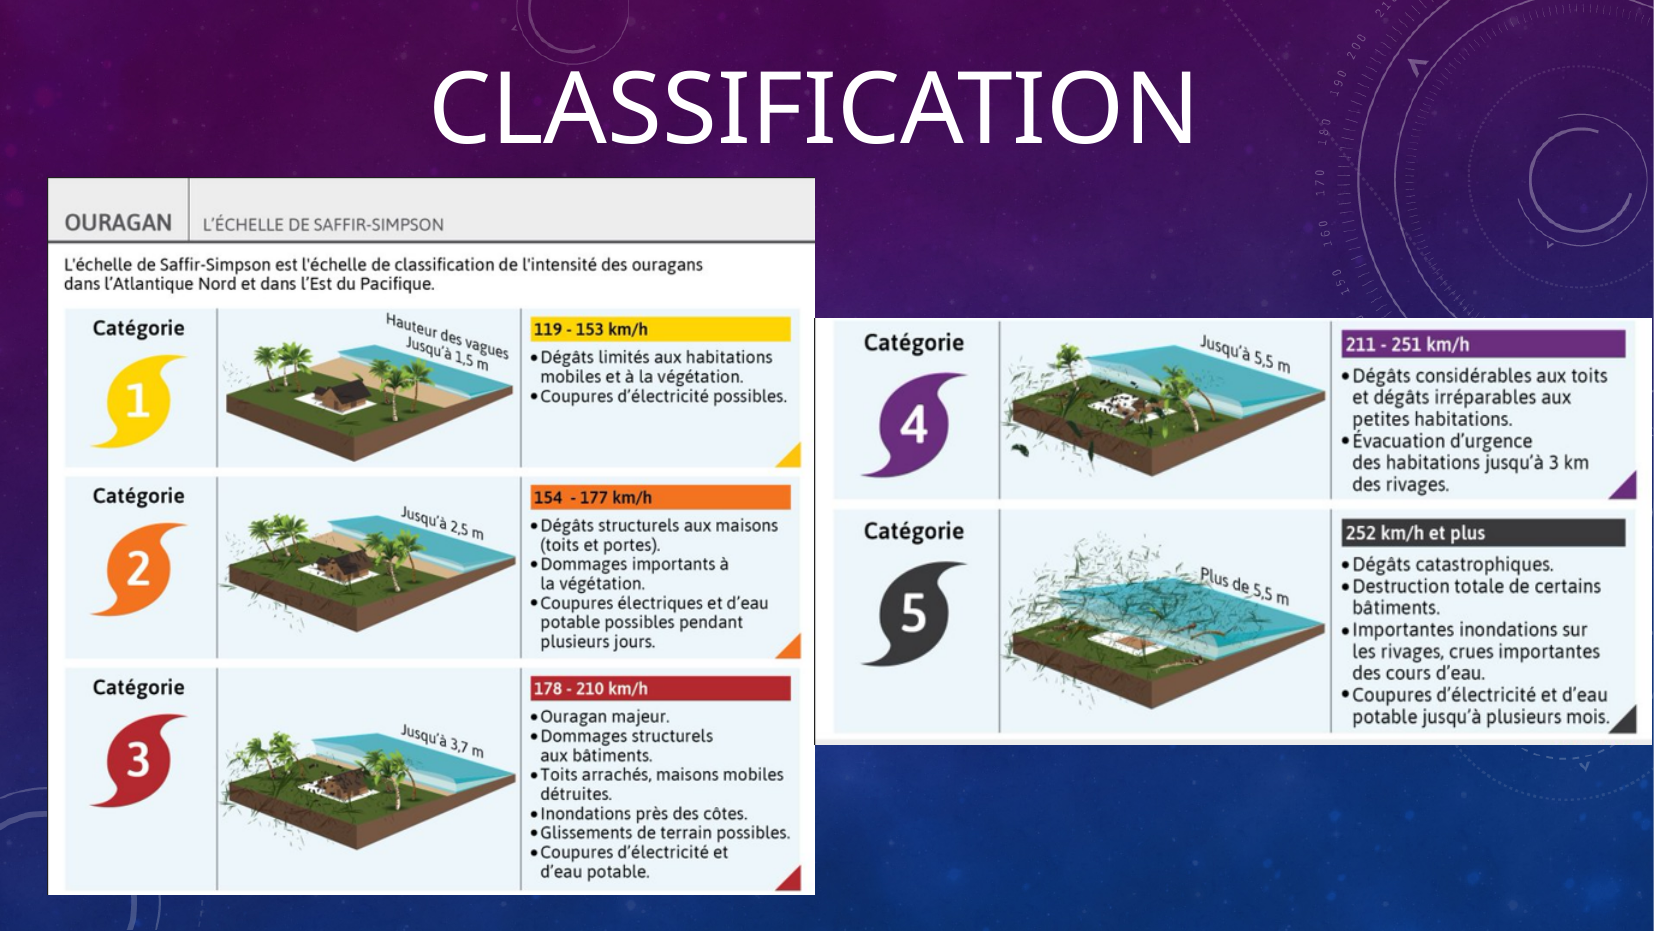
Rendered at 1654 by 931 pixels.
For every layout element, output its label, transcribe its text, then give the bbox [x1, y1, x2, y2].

title Classification [70, 35, 1560, 172]
picture [47, 177, 1652, 895]
